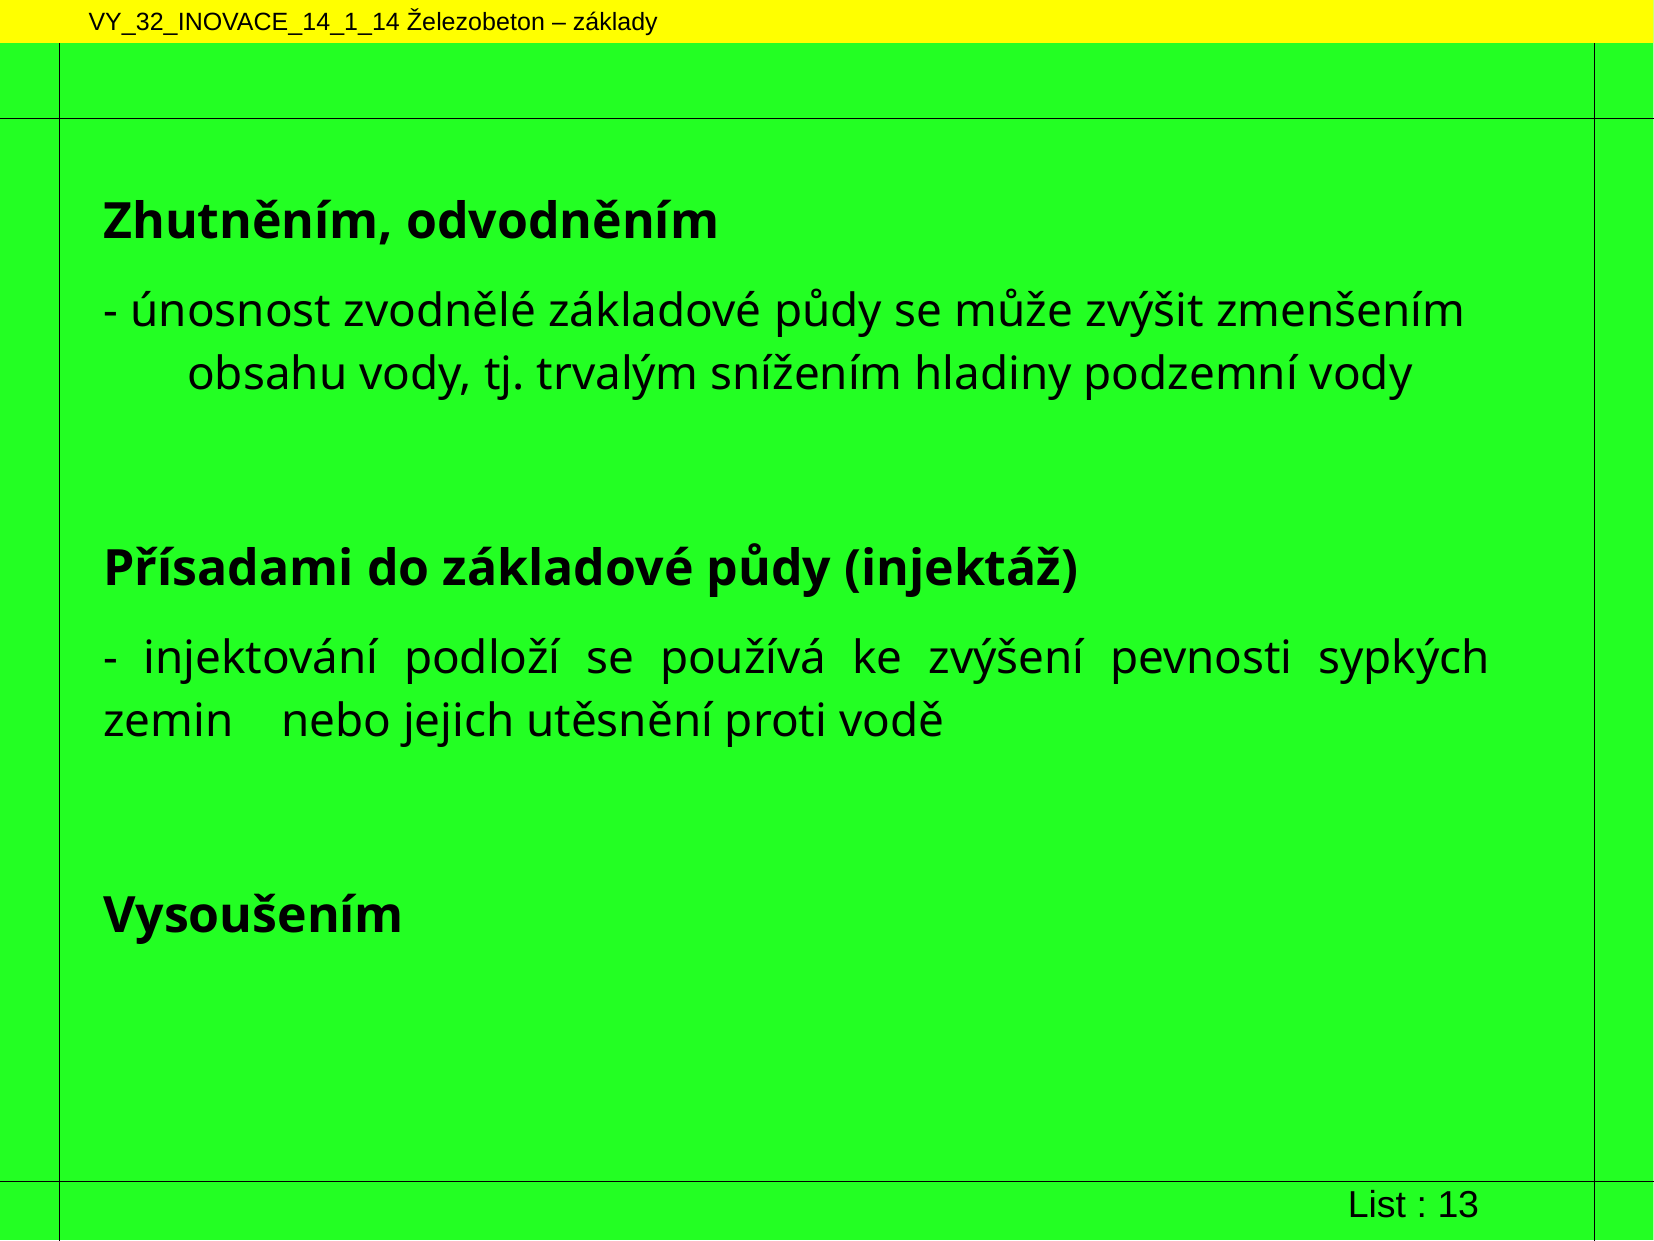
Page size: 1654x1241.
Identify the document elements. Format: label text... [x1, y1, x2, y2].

text_box Zhutněním, odvodněním - únosnost zvodnělé základové půdy se může zvýšit zmenšením obsahu vody, tj. trvalým snížením hladiny podzemní vody Přísadami do základové půdy (injektáž) - injektování podloží se používá ke zvýšení pevnosti sypkých zemin nebo jejich utěsnění proti vodě Vysoušením [88, 177, 1506, 902]
text_box List : <číslo> [1357, 1176, 1599, 1241]
text_box VY_32_INOVACE_14_1_14 Železobeton – základy [0, 0, 1654, 43]
